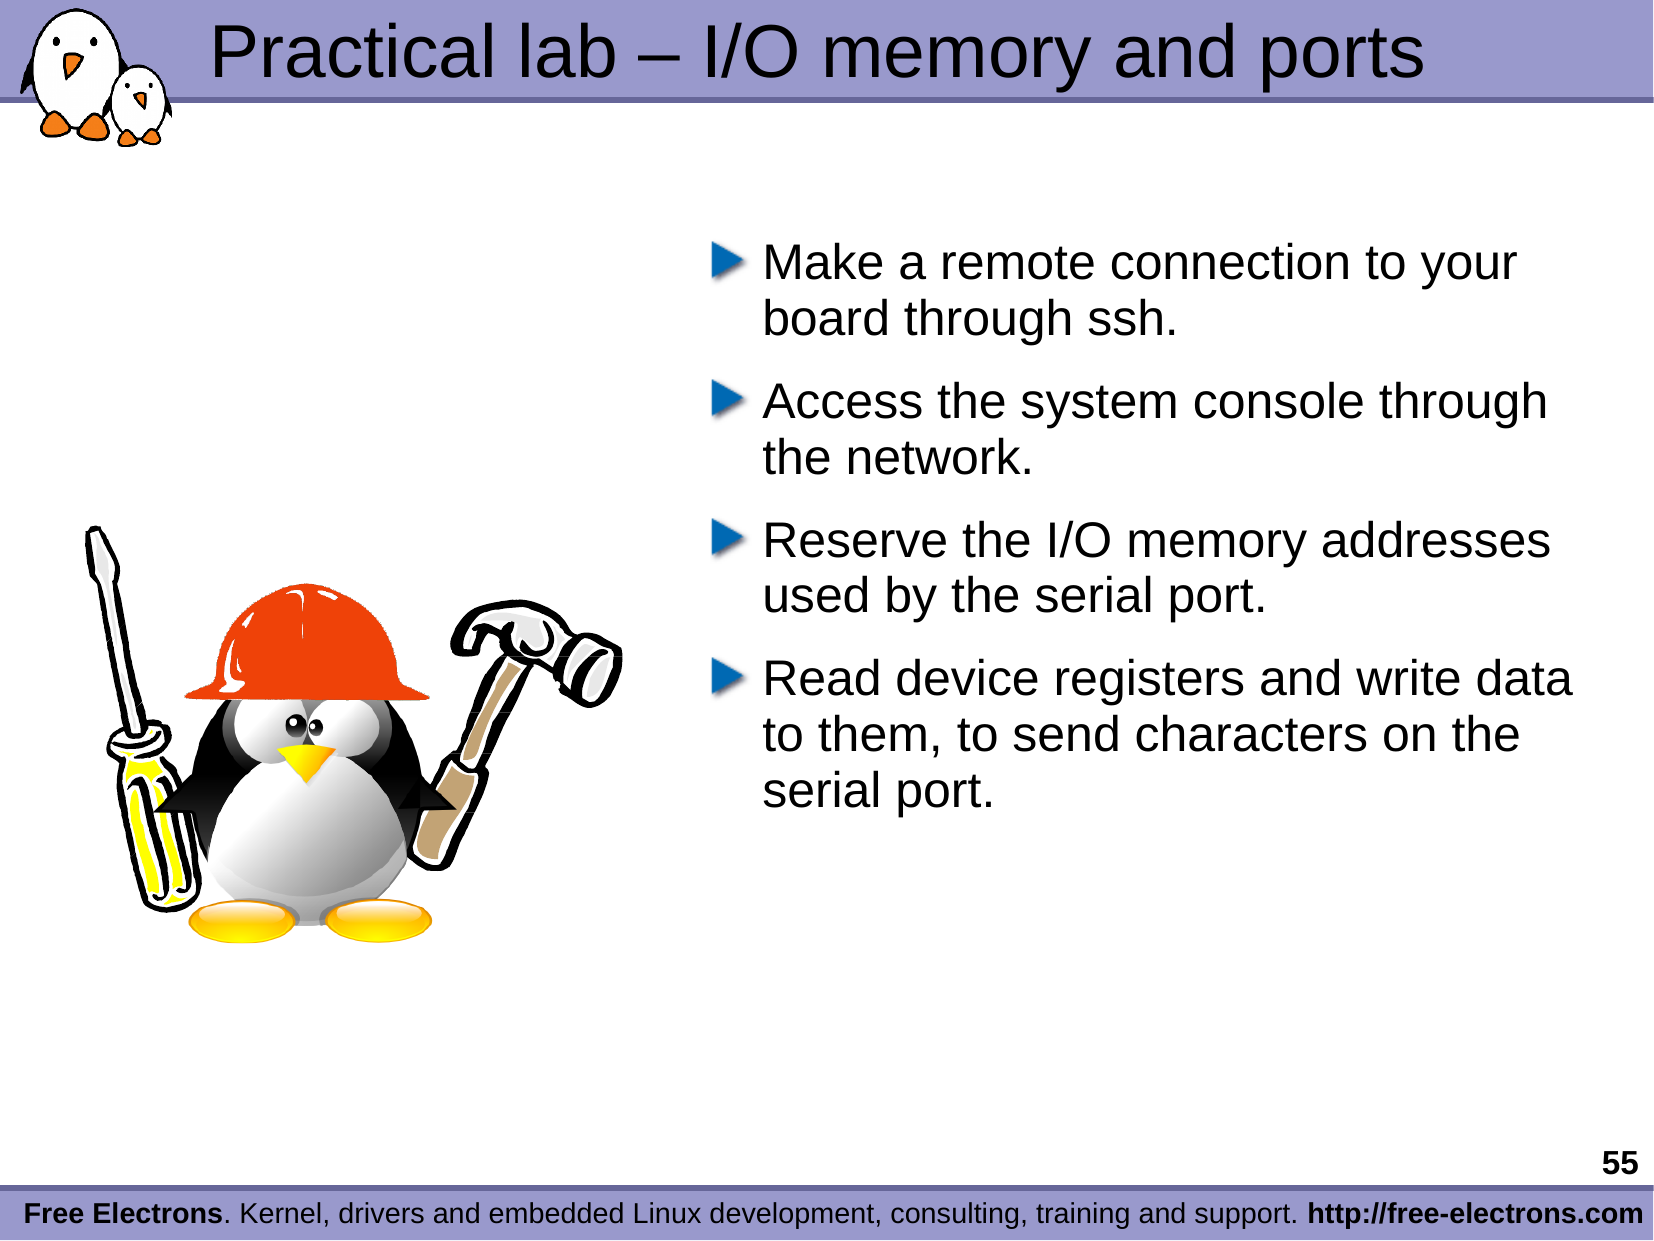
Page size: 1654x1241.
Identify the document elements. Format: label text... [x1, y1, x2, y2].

text_box [85, 525, 147, 907]
text_box [127, 776, 147, 822]
list Make a remote connection to your board through ssh. Access the system console through the network. Reserve the I/O memory addresses used by the serial port. Read device registers and write data to them, to send characters on the serial port. [691, 234, 1577, 967]
text_box [125, 759, 147, 783]
text_box [118, 750, 135, 757]
text_box [450, 599, 623, 846]
title Practical lab – I/O memory and ports [60, 0, 1576, 104]
picture [147, 580, 459, 944]
text_box [133, 752, 147, 759]
picture [20, 8, 172, 147]
